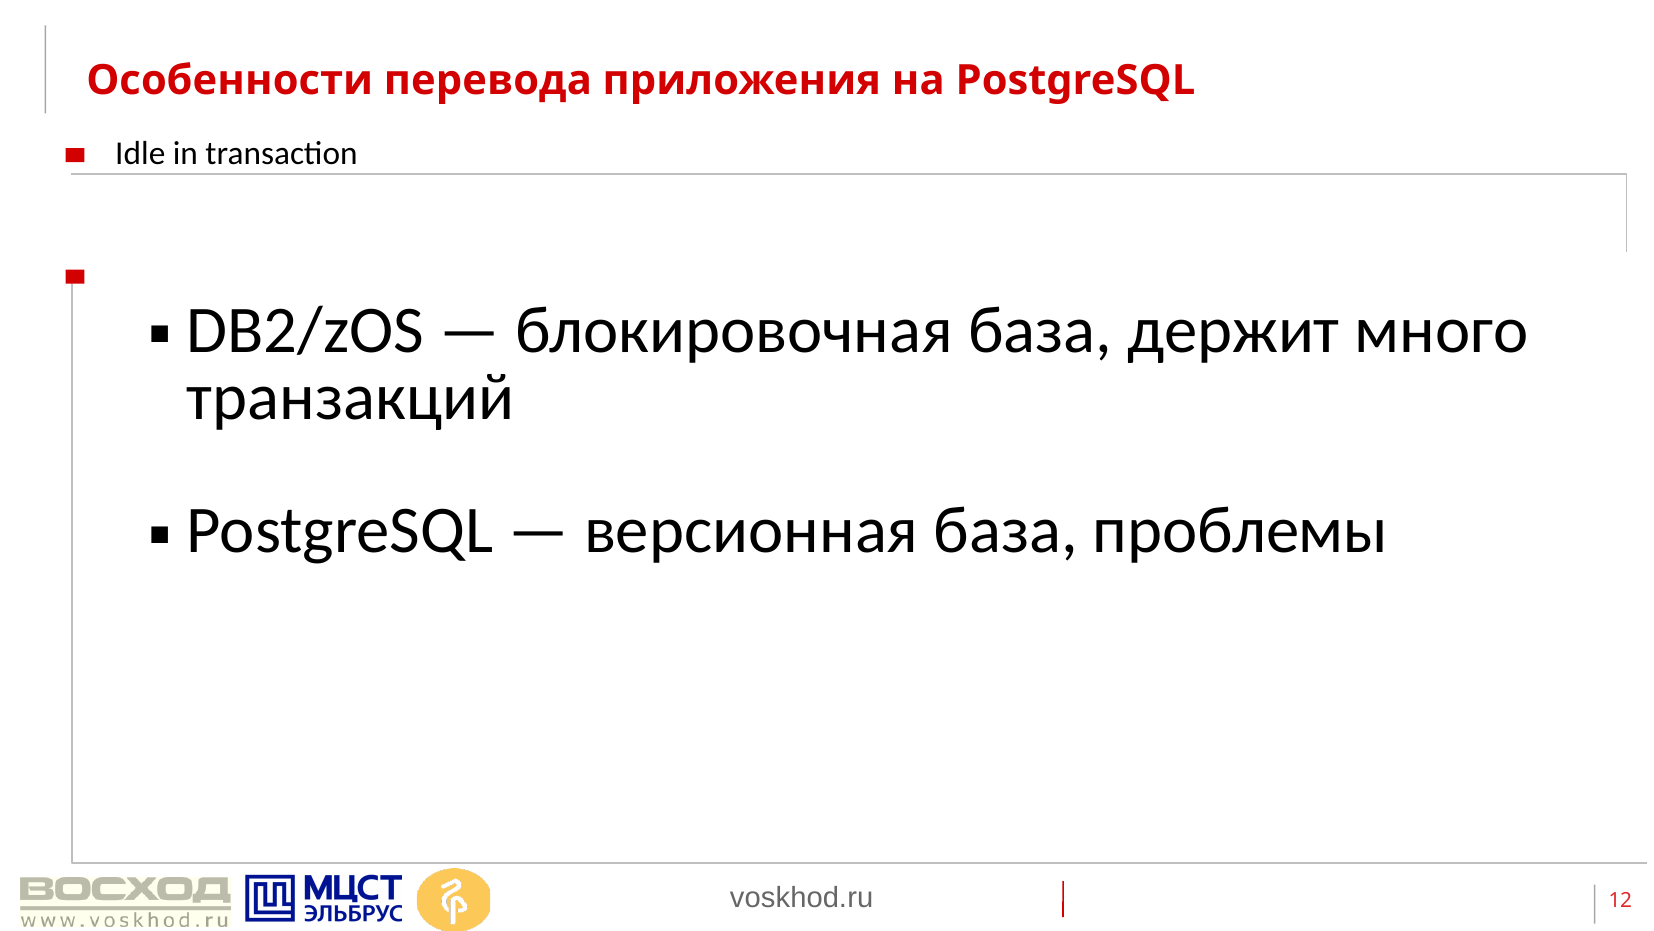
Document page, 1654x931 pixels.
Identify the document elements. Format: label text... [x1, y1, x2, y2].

picture [416, 868, 491, 931]
text_box DB2/zOS — блокировочная база, держит много транзакций PostgreSQL — версионная база, проблемы [101, 295, 1553, 699]
picture [20, 877, 231, 927]
picture [242, 874, 402, 922]
title Особенности перевода приложения на PostgreSQL [71, 45, 1560, 133]
text_box [65, 269, 85, 284]
text_box [65, 148, 85, 163]
text_box Idle in transaction [100, 123, 1634, 179]
text_box Idle in transaction [100, 175, 1626, 179]
slide_number <number> [1267, 884, 1647, 918]
